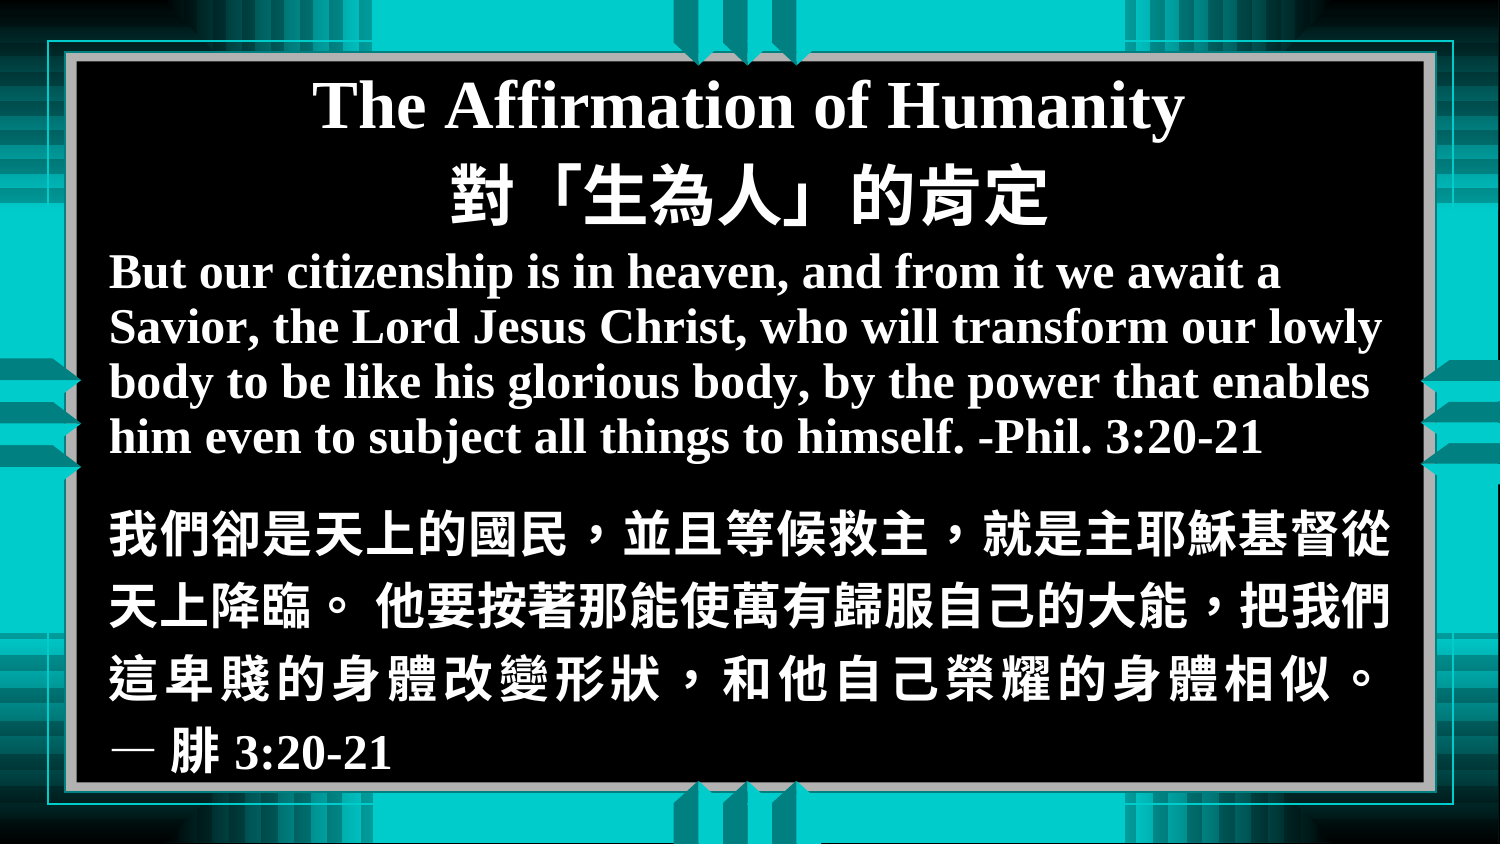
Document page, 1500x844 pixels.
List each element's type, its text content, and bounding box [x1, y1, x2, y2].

text_box But our citizenship is in heaven, and from it we await a Savior, the Lord Jesus Christ, who will transform our lowly body to be like his glorious body, by the power that enables him even to subject all things to himself. -Phil. 3:20-21 我們卻是天上的國民，並且等候救主，就是主耶穌基督從天上降臨。 他要按著那能使萬有歸服自己的大能，把我們這卑賤的身體改變形狀，和他自己榮耀的身體相似。 — 腓3:20-21 [93, 236, 1407, 844]
title The Affirmation of Humanity 對「生為人」的肯定 [112, 67, 1388, 236]
